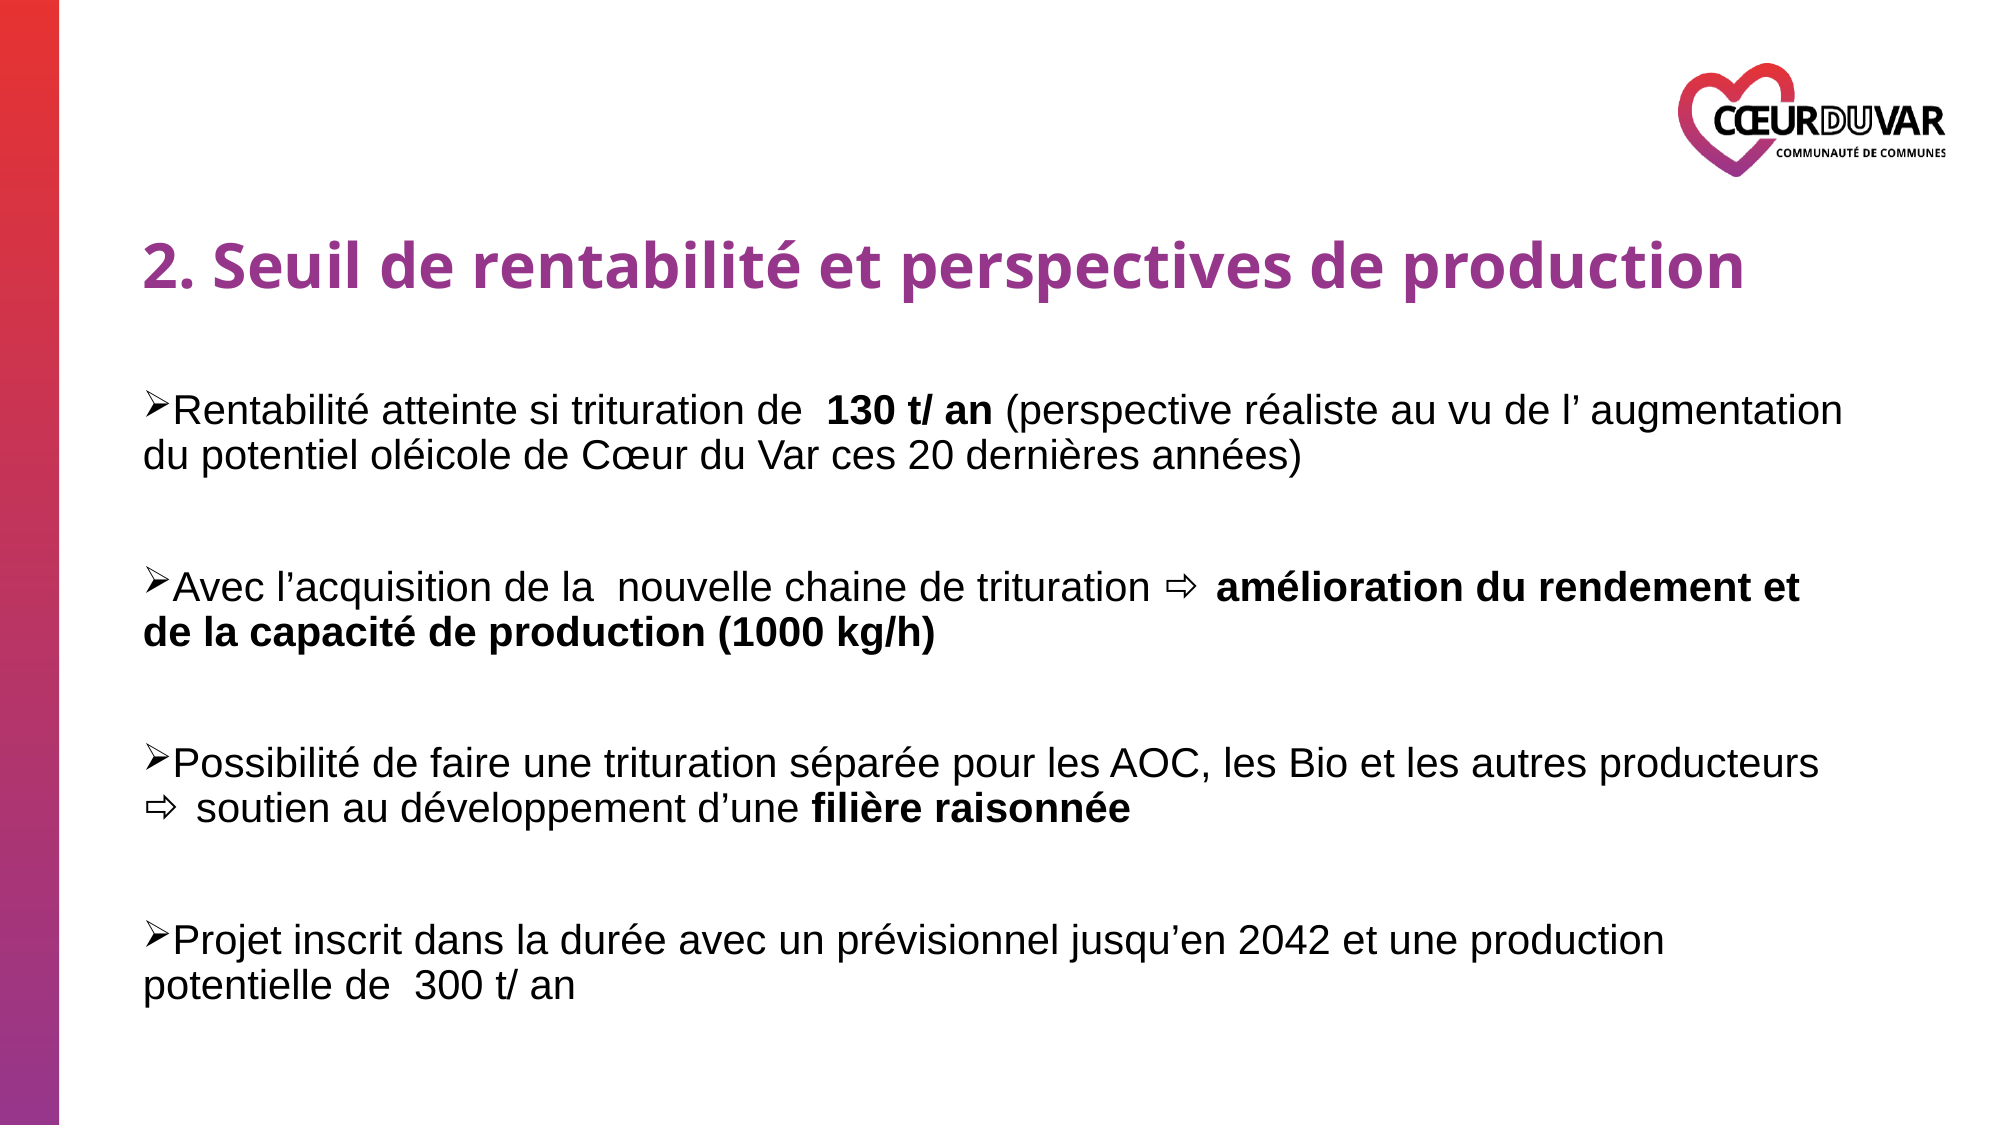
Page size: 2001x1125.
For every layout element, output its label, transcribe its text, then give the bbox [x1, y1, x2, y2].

list 2. Seuil de rentabilité et perspectives de production Rentabilité atteinte si trituration de 130 t/ an (perspective réaliste au vu de l’ augmentation du potentiel oléicole de Cœur du Var ces 20 dernières années) Avec l’acquisition de la nouvelle chaine de trituration  amélioration du rendement et de la capacité de production (1000 kg/h) Possibilité de faire une trituration séparée pour les AOC, les Bio et les autres producteurs  soutien au développement d’une filière raisonnée Projet inscrit dans la durée avec un prévisionnel jusqu’en 2042 et une production potentielle de 300 t/ an [128, 168, 1871, 1074]
picture [1678, 63, 1946, 177]
